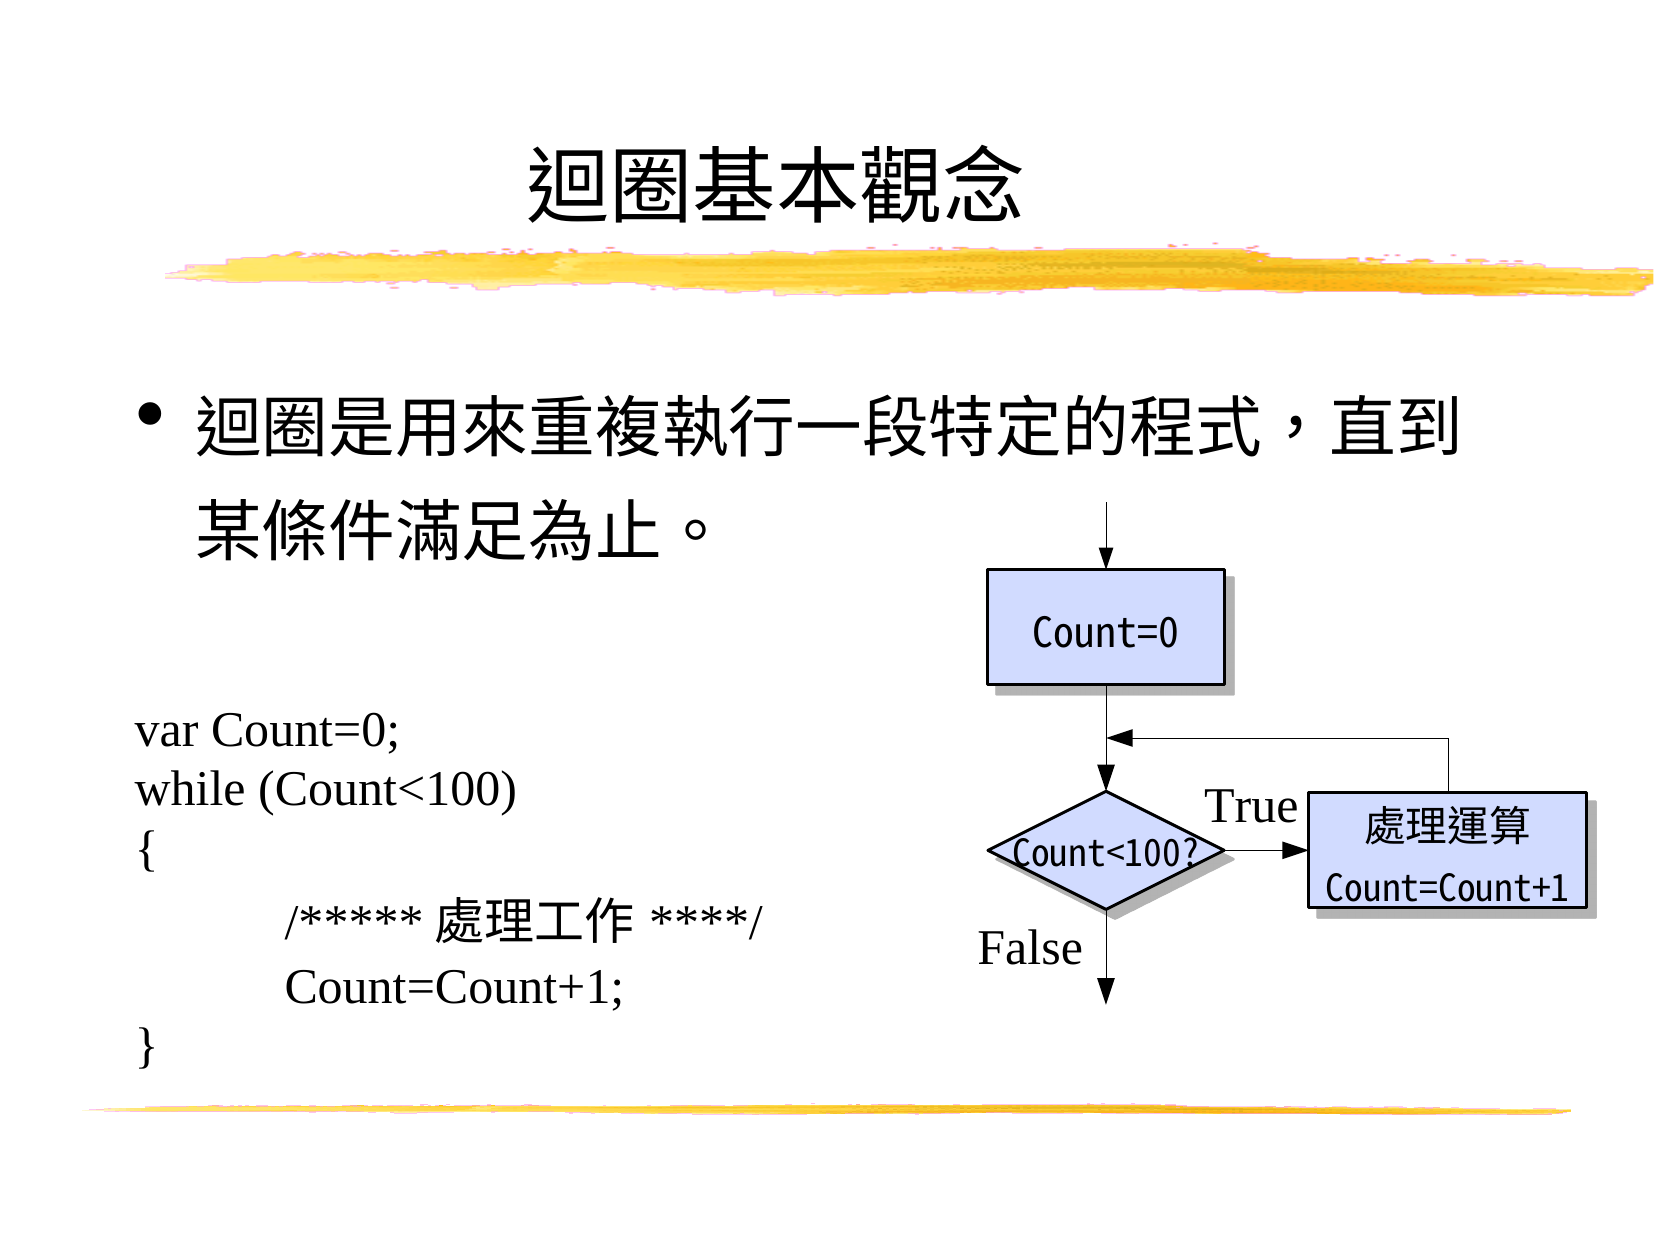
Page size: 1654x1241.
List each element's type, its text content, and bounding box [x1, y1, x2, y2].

picture [82, 1102, 1571, 1117]
list 迴圈是用來重複執行一段特定的程式，直到某條件滿足為止。 [124, 358, 1530, 583]
title 迴圈基本觀念 [73, 41, 1479, 249]
text_box Count<100? [987, 791, 1224, 910]
text_box 處理運算 Count=Count+1 [1308, 792, 1587, 908]
text_box True [1204, 773, 1299, 834]
text_box False [977, 915, 1084, 976]
text_box var Count=0; while (Count<100) { /*****處理工作****/ Count=Count+1; } [134, 697, 764, 1074]
picture [165, 237, 1654, 308]
text_box Count=0 [987, 569, 1225, 685]
